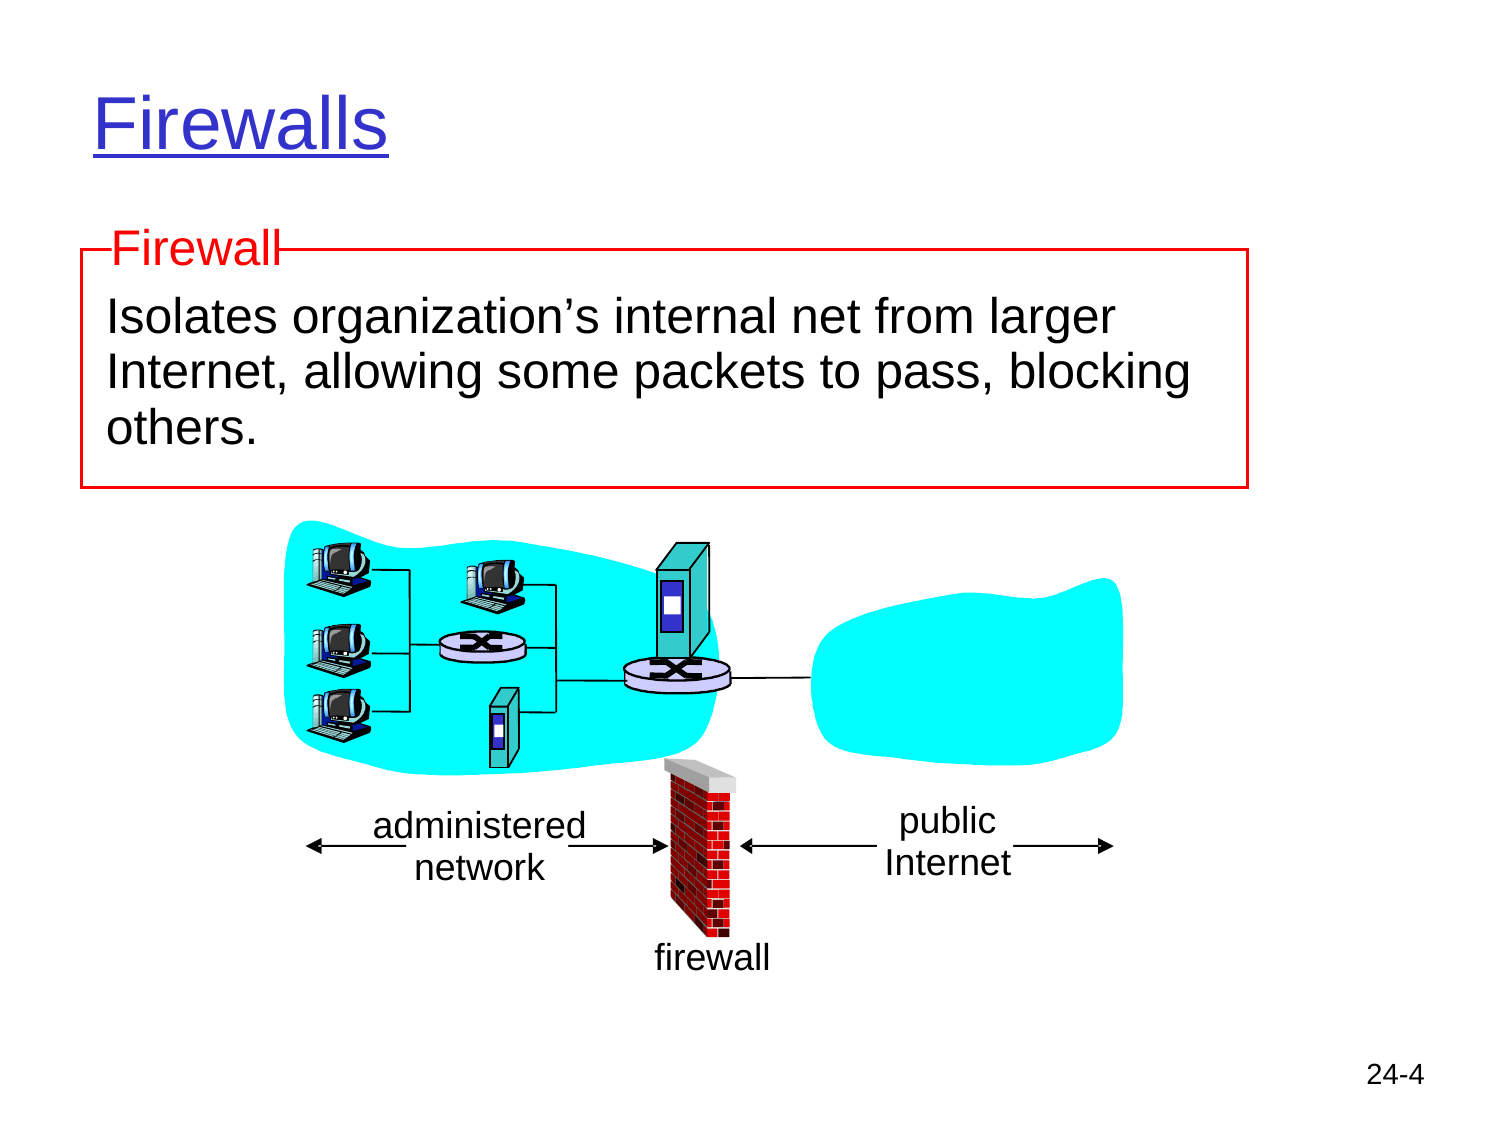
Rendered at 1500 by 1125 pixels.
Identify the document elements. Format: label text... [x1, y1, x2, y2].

text_box [626, 660, 670, 677]
text_box [440, 645, 525, 661]
text_box [493, 689, 516, 705]
text_box [625, 672, 730, 692]
text_box [488, 635, 523, 649]
text_box administered network [357, 797, 602, 897]
text_box [305, 838, 357, 854]
text_box [477, 633, 487, 637]
text_box public Internet [869, 791, 1027, 891]
title Firewalls [77, 29, 1353, 218]
text_box [659, 544, 706, 569]
text_box [669, 673, 684, 679]
text_box [683, 660, 728, 677]
text_box firewall [639, 929, 786, 987]
text_box [694, 617, 720, 660]
text_box [442, 635, 475, 648]
text_box [81, 249, 1248, 488]
text_box [691, 548, 708, 653]
text_box [493, 715, 504, 748]
text_box [1027, 800, 1114, 889]
text_box [509, 695, 518, 762]
text_box [656, 659, 689, 664]
text_box [658, 571, 689, 657]
text_box [283, 520, 737, 929]
text_box [811, 578, 1124, 766]
text_box [491, 708, 507, 767]
text_box [593, 940, 831, 995]
text_box [740, 800, 869, 889]
text_box Firewall [95, 212, 298, 284]
text_box Isolates organization’s internal net from larger Internet, allowing some packets to pass, blocking others. [91, 280, 1237, 463]
text_box [602, 838, 669, 854]
